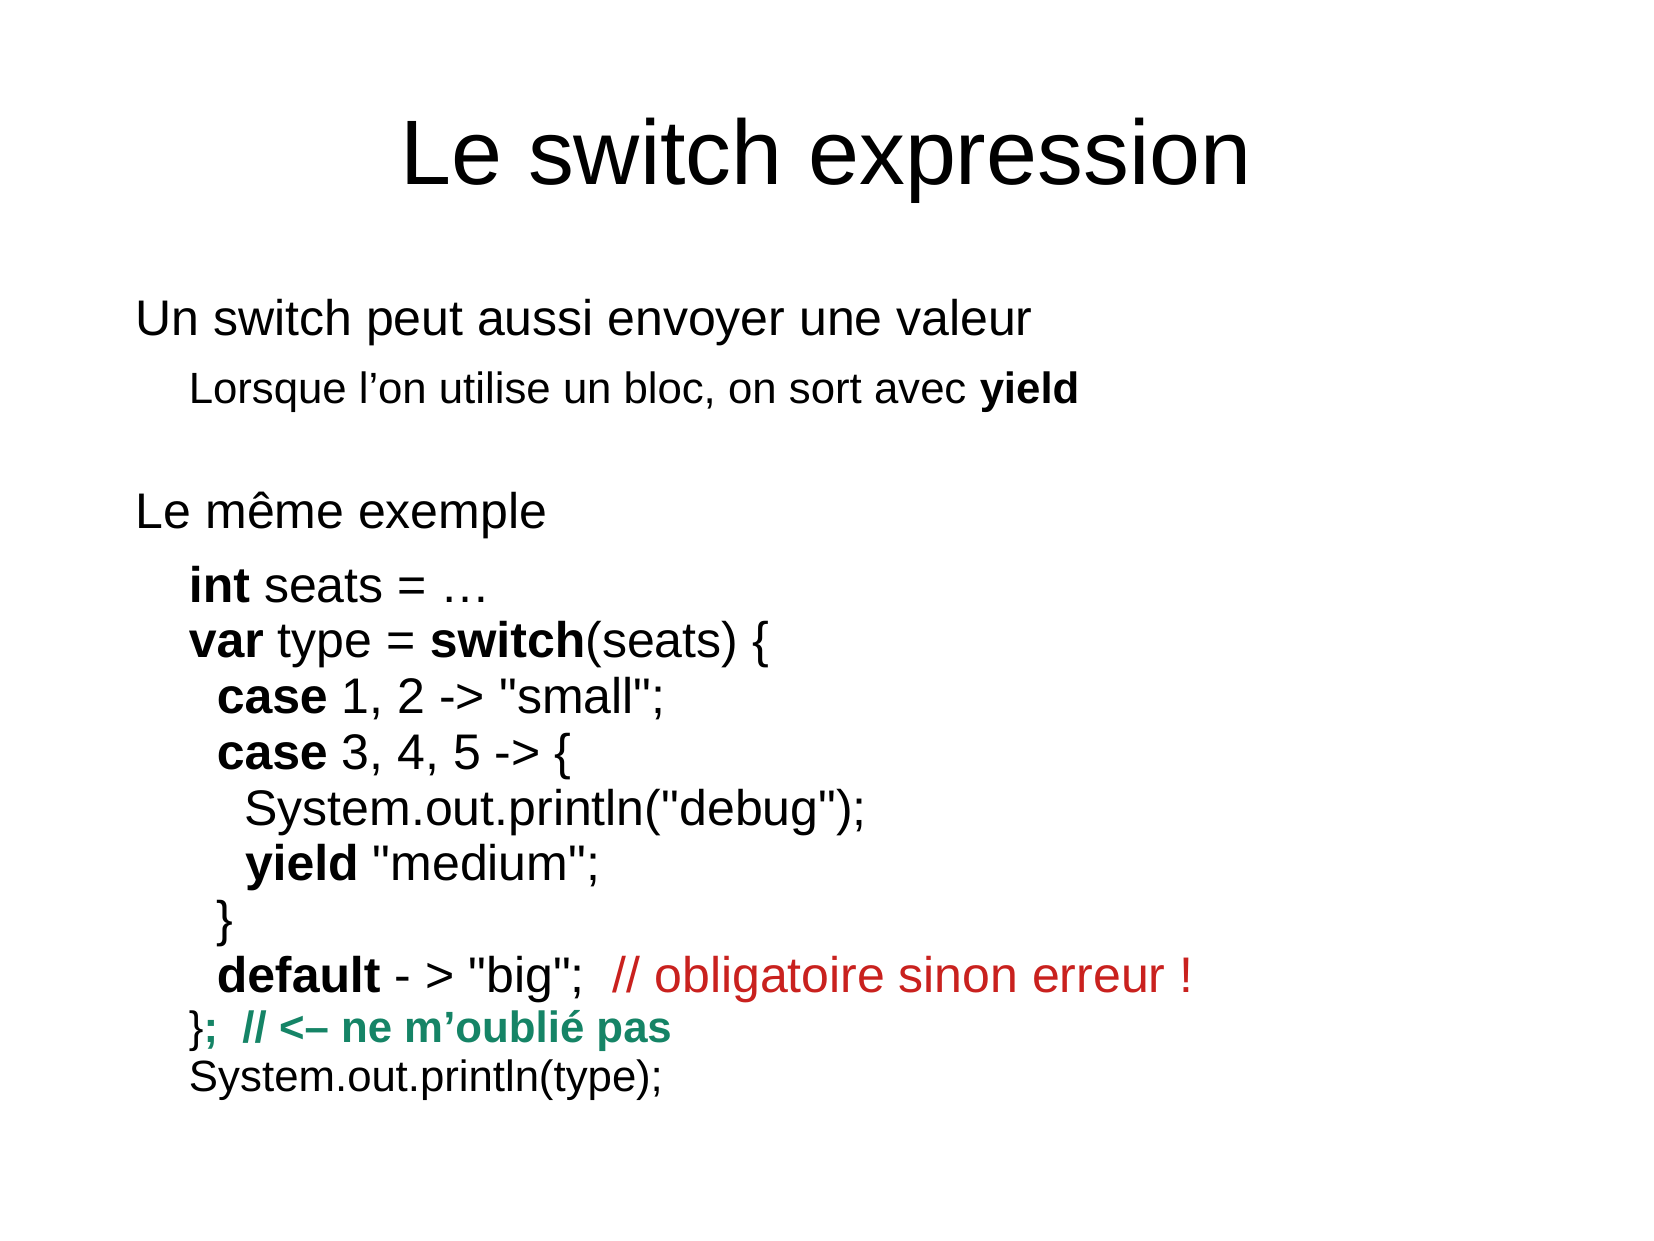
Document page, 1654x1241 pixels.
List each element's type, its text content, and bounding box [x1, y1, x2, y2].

title Le switch expression [82, 49, 1571, 257]
list Un switch peut aussi envoyer une valeur Lorsque l’on utilise un bloc, on sort avec yield Le même exemple int seats = … var type = switch(seats) { case 1, 2 -> "small"; case 3, 4, 5 -> { System.out.println("debug"); yield "medium"; } default - > "big"; // obligatoire sinon erreur ! }; // <– ne m’oublié pas System.out.println(type); [82, 290, 1571, 1111]
